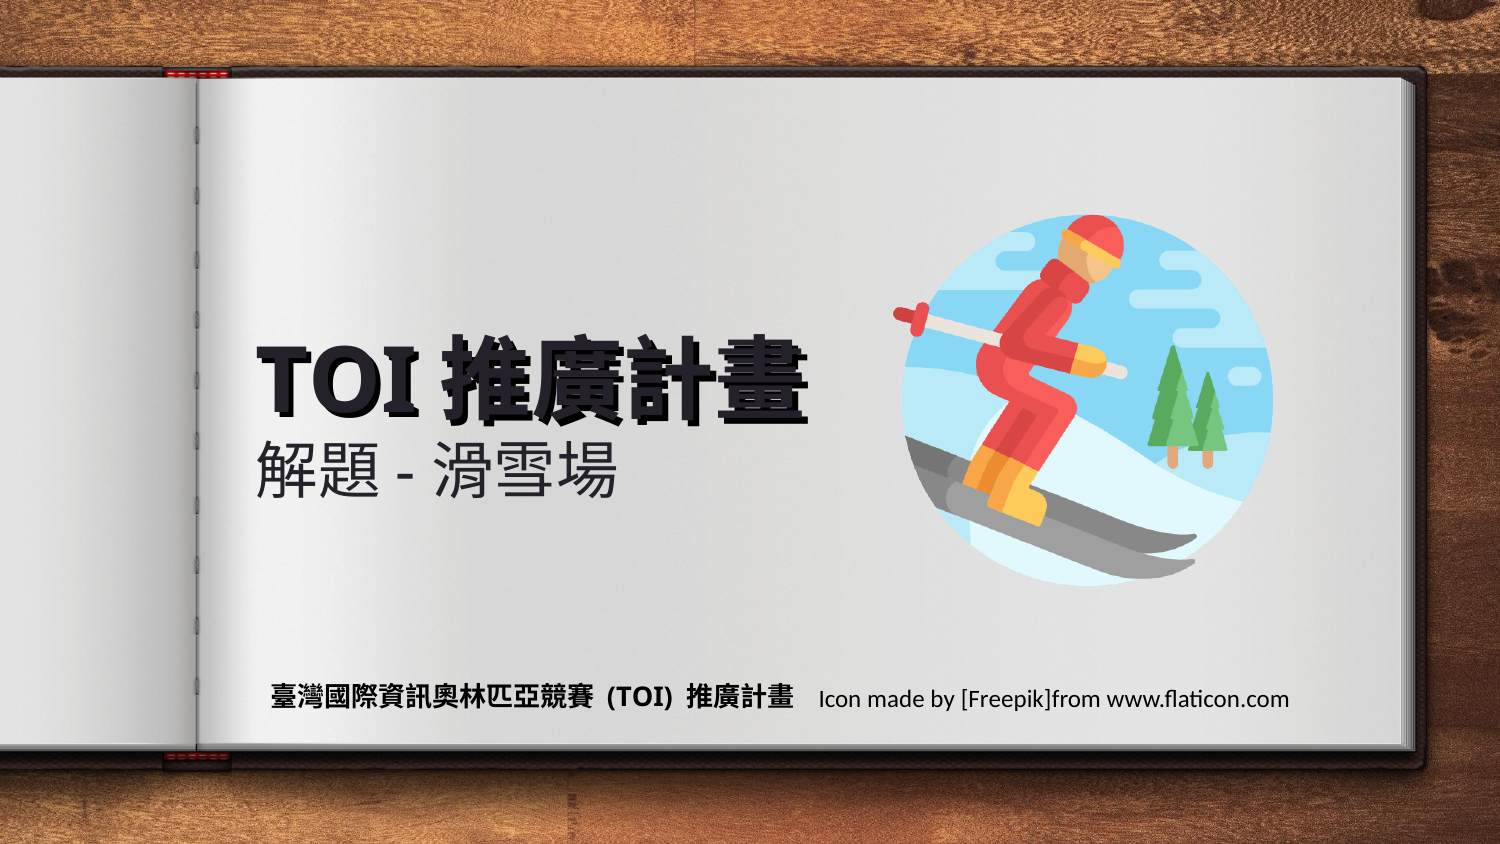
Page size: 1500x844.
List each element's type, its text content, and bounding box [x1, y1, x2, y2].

title TOI推廣計畫 解題-滑雪場 [240, 262, 893, 565]
picture [893, 210, 1273, 590]
text_box Icon made by [Freepik]from www.flaticon.com [804, 675, 1385, 720]
